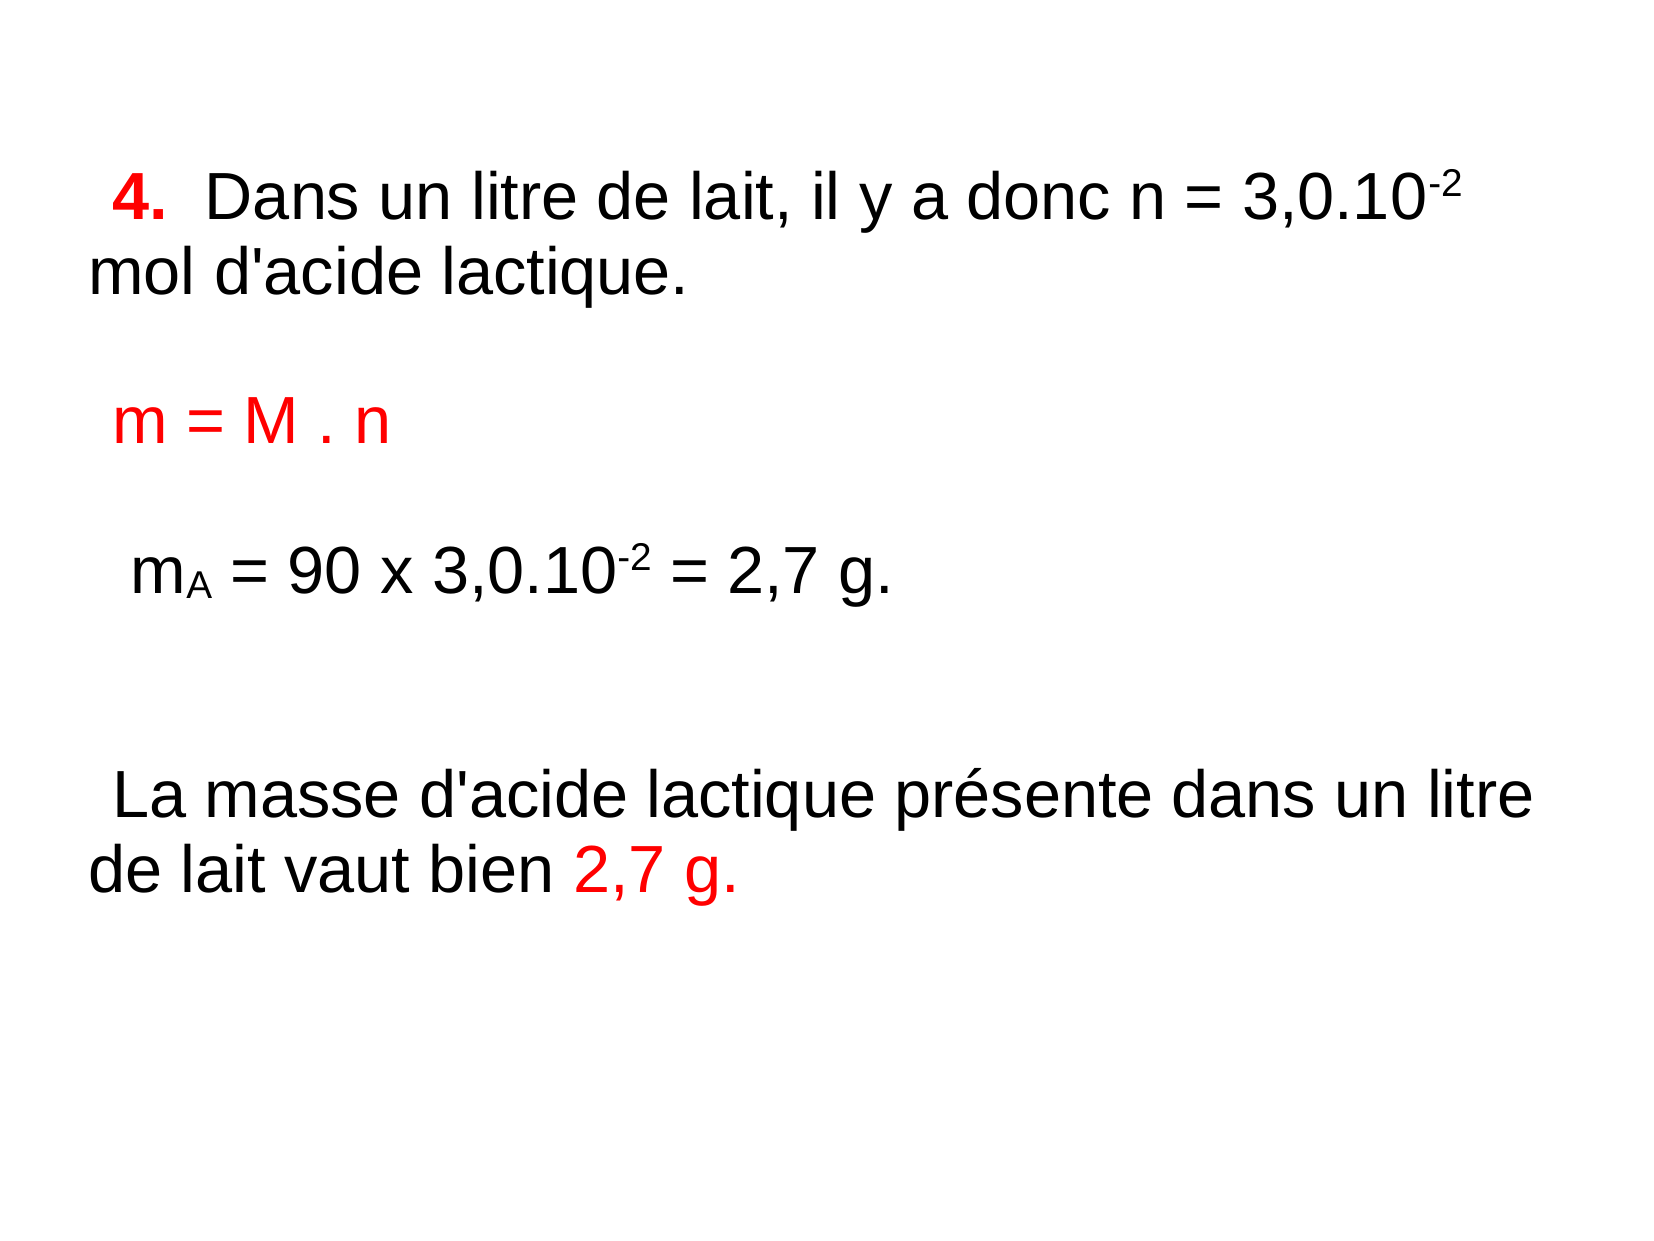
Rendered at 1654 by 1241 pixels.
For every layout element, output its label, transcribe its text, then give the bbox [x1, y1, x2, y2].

text_box 4. Dans un litre de lait, il y a donc n = 3,0.10-2 mol d'acide lactique. m = M . n mA = 90 x 3,0.10-2 = 2,7 g. La masse d'acide lactique présente dans un litre de lait vaut bien 2,7 g. [88, 134, 1577, 932]
